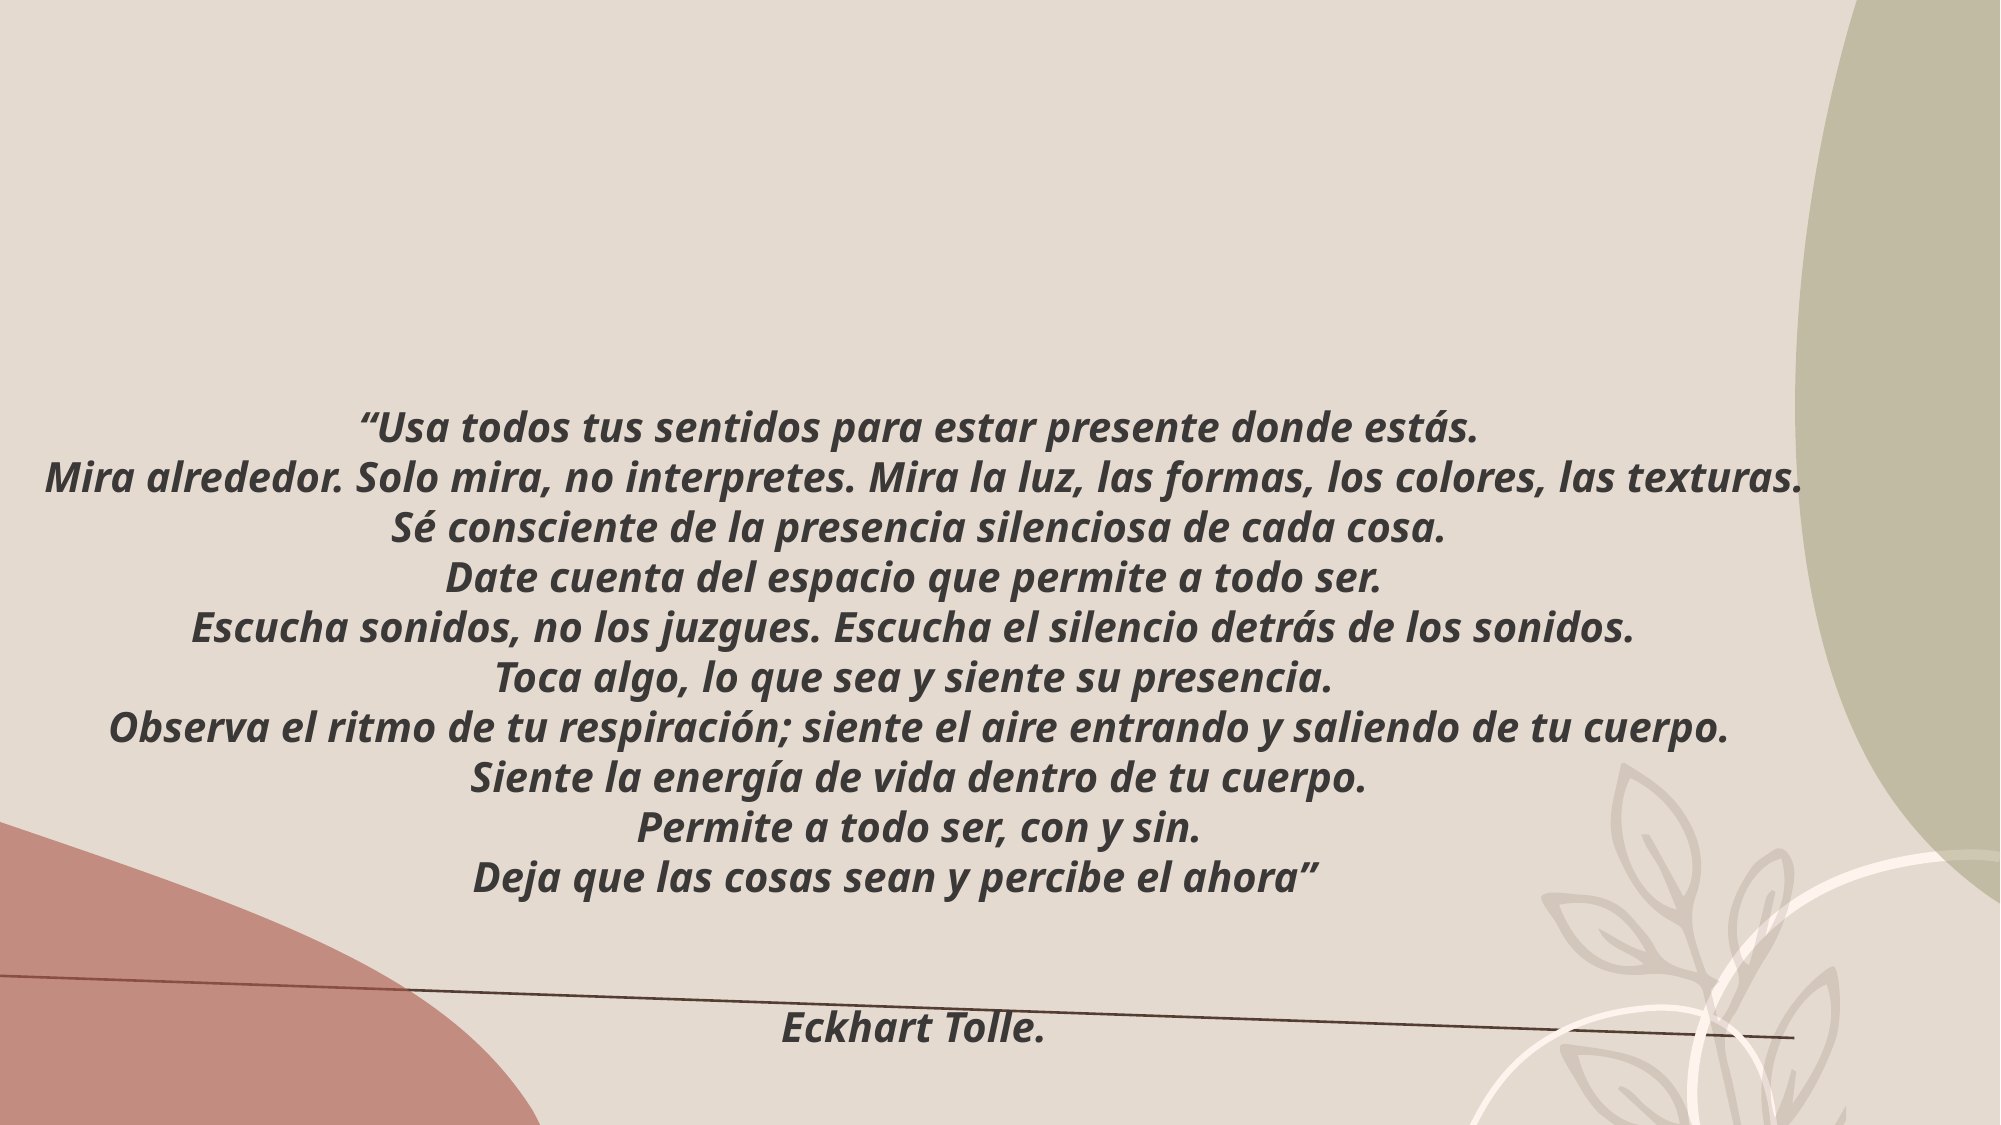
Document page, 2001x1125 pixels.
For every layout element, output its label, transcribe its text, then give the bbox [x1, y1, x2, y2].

list “Usa todos tus sentidos para estar presente donde estás. Mira alrededor. Solo mira, no interpretes. Mira la luz, las formas, los colores, las texturas. Sé consciente de la presencia silenciosa de cada cosa. Date cuenta del espacio que permite a todo ser. Escucha sonidos, no los juzgues. Escucha el silencio detrás de los sonidos. Toca algo, lo que sea y siente su presencia. Observa el ritmo de tu respiración; siente el aire entrando y saliendo de tu cuerpo. Siente la energía de vida dentro de tu cuerpo. Permite a todo ser, con y sin. Deja que las cosas sean y percibe el ahora” Eckhart Tolle. [0, 392, 1840, 1065]
